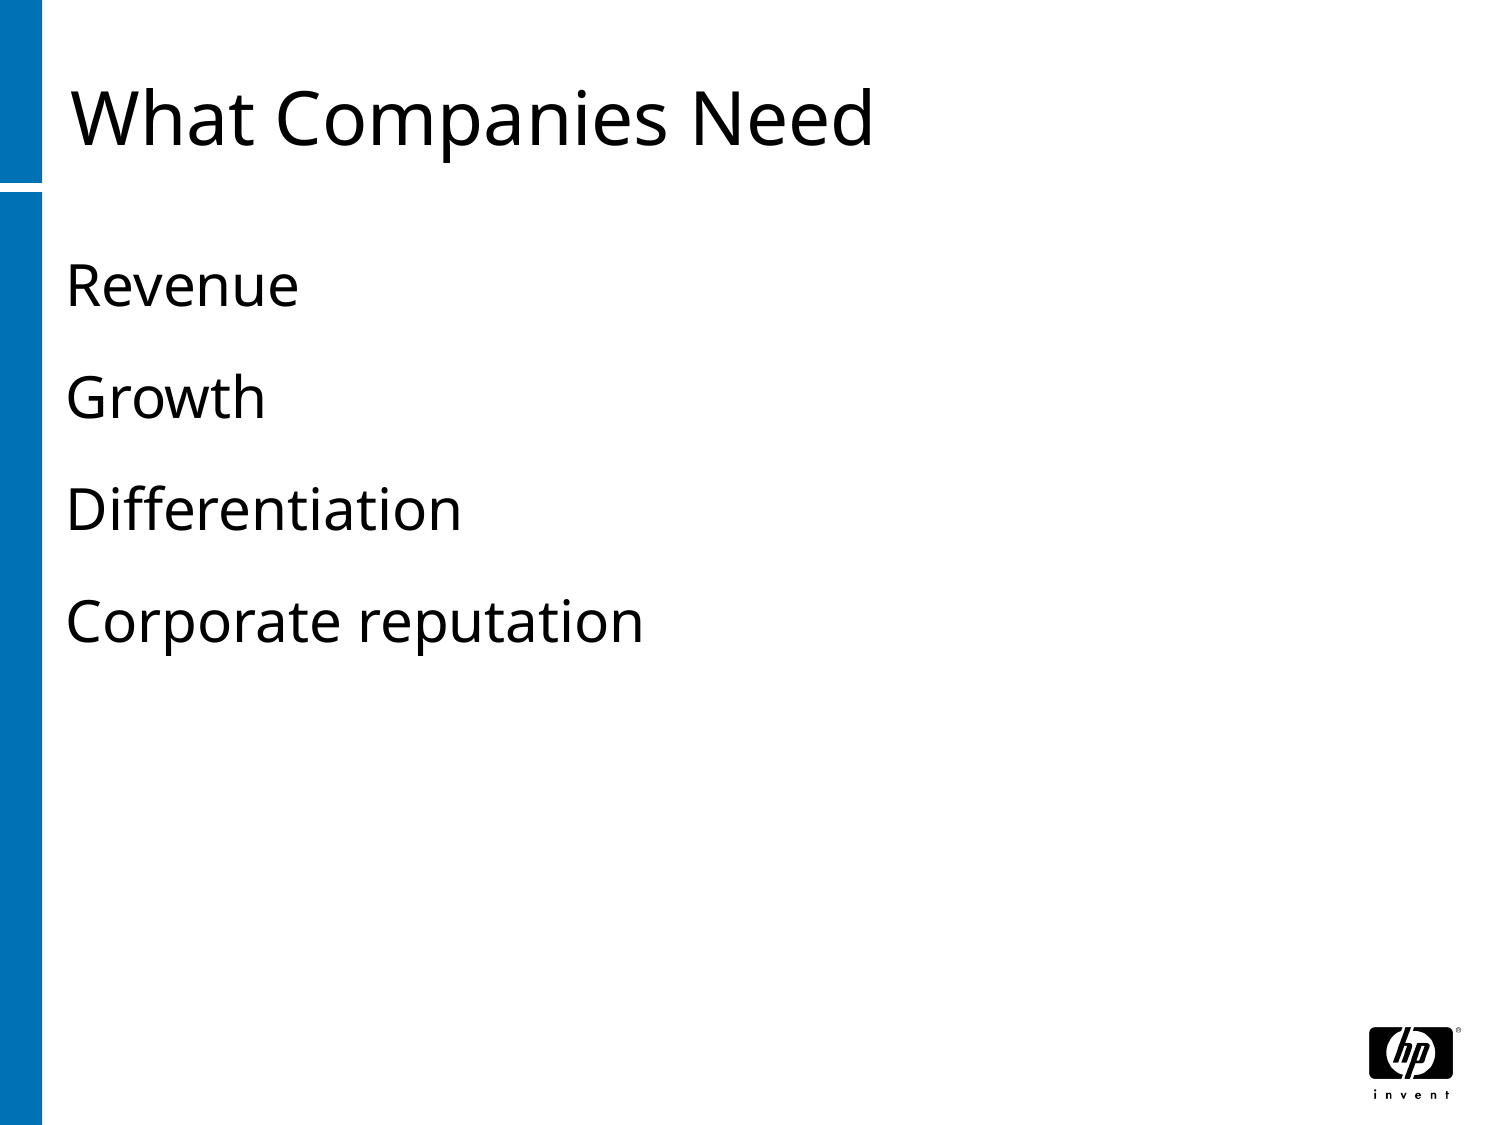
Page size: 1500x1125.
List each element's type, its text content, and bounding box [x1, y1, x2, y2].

title What Companies Need [70, 26, 1422, 198]
list Revenue Growth Differentiation Corporate reputation [65, 237, 1422, 982]
picture [1369, 1027, 1461, 1099]
